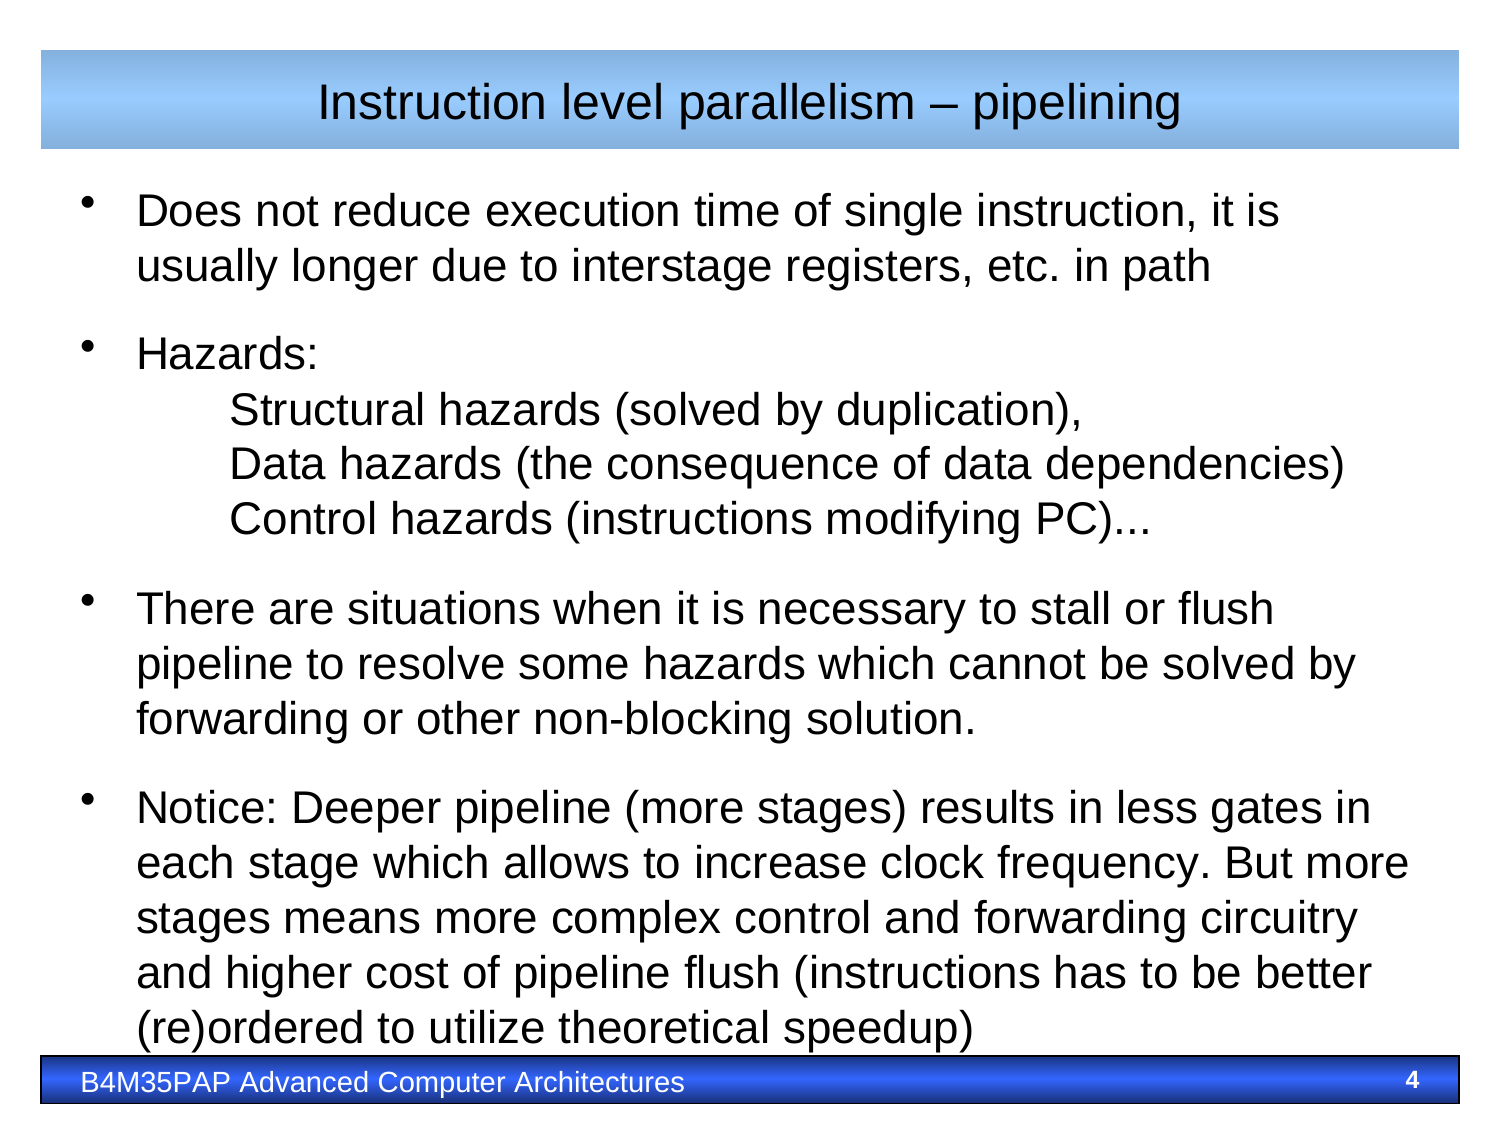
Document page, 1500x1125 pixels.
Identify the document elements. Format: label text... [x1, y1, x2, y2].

list Does not reduce execution time of single instruction, it is usually longer due to interstage registers, etc. in path Hazards: Structural hazards (solved by duplication), Data hazards (the consequence of data dependencies) Control hazards (instructions modifying PC)... There are situations when it is necessary to stall or flush pipeline to resolve some hazards which cannot be solved by forwarding or other non-blocking solution. Notice: Deeper pipeline (more stages) results in less gates in each stage which allows to increase clock frequency. But more stages means more complex control and forwarding circuitry and higher cost of pipeline flush (instructions has to be better (re)ordered to utilize theoretical speedup) [64, 172, 1436, 1000]
title Instruction level parallelism – pipelining [41, 50, 1459, 149]
